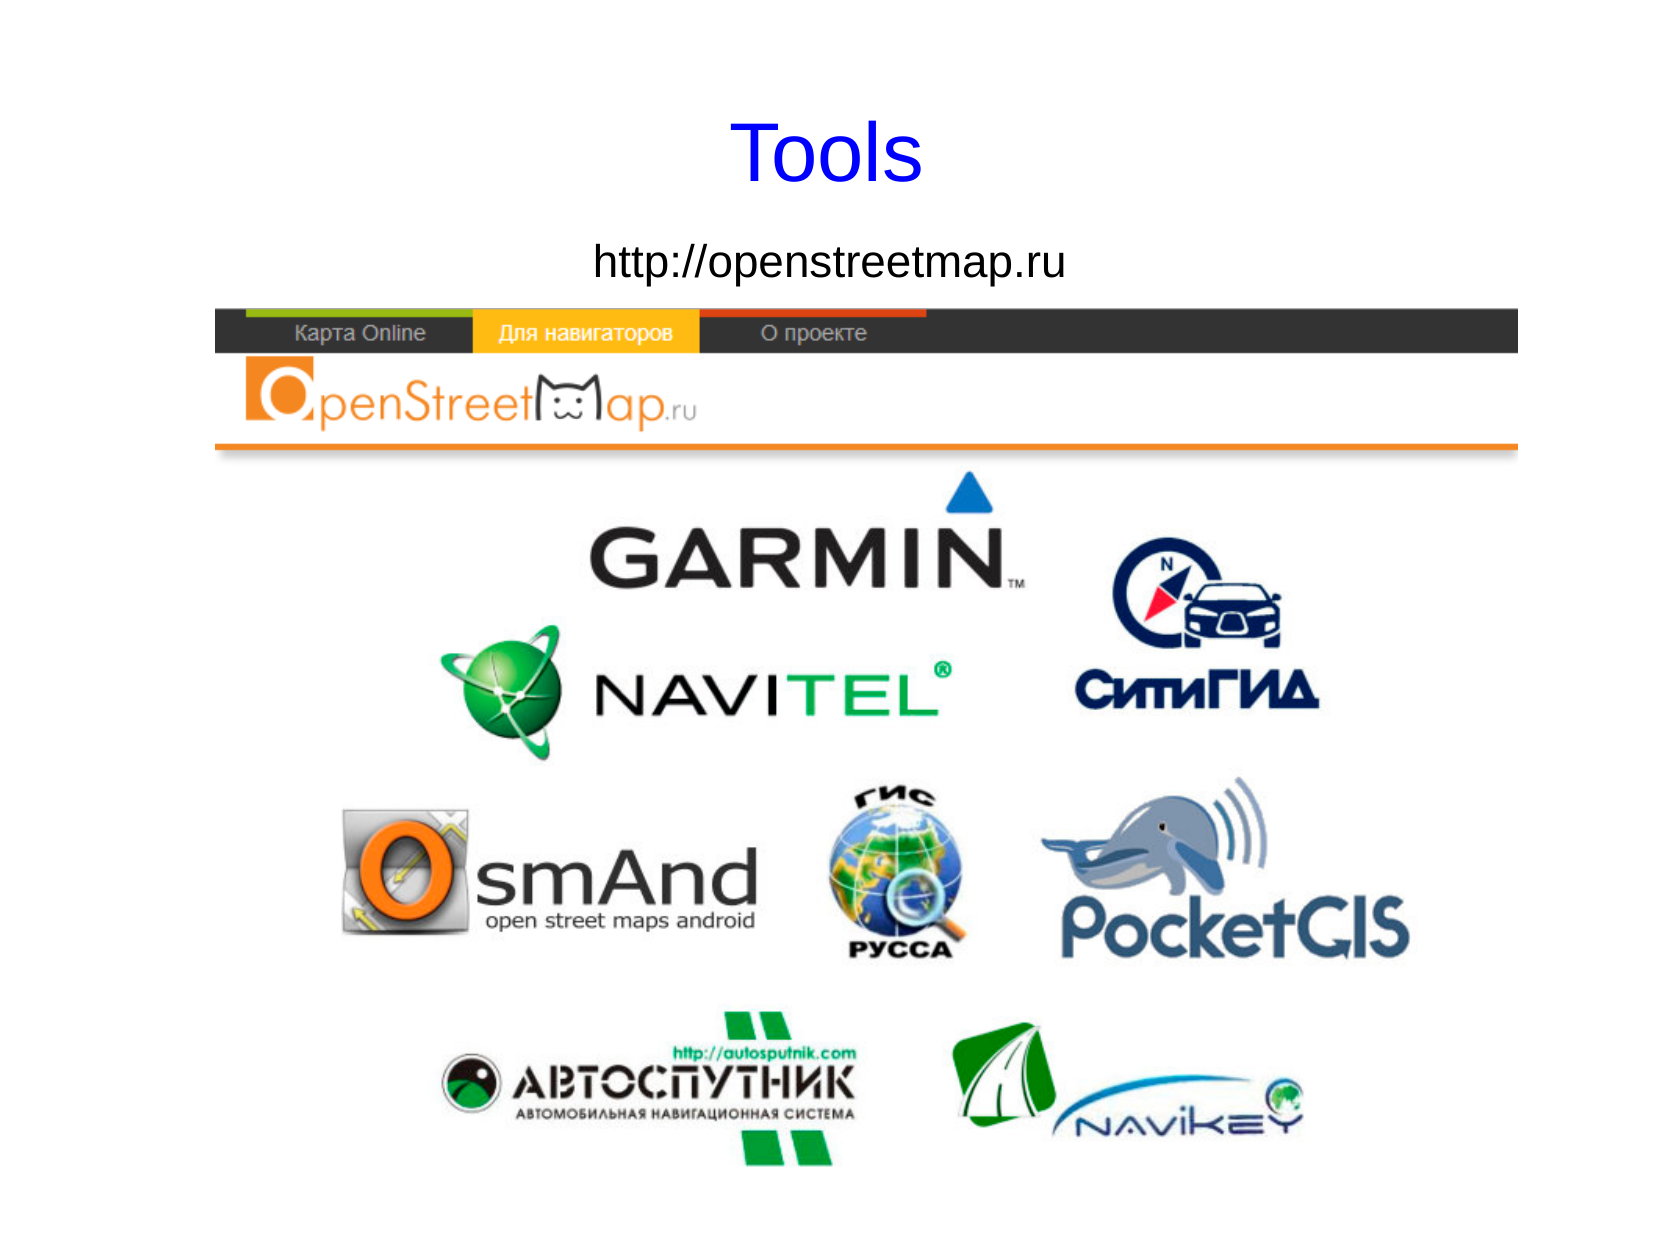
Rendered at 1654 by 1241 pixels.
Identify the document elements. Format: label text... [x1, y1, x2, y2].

picture [215, 308, 1518, 1234]
text_box http://openstreetmap.ru [592, 236, 1068, 288]
title Tools [82, 49, 1571, 257]
